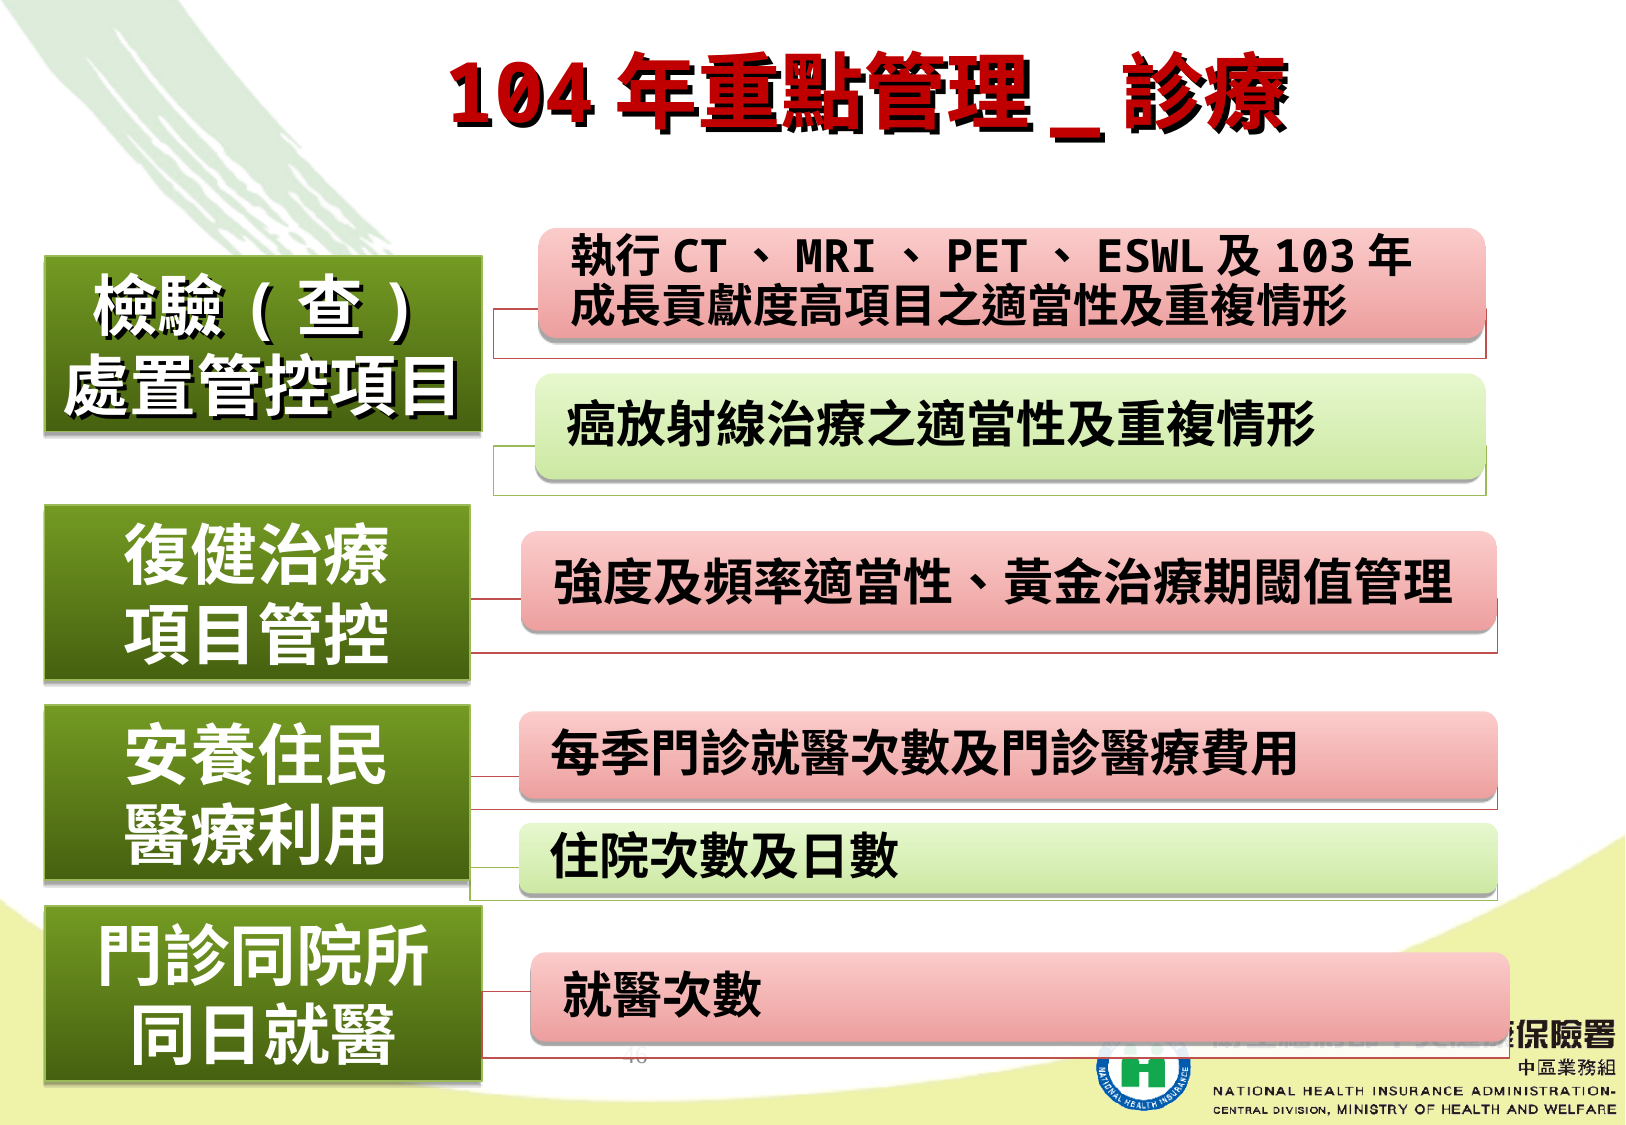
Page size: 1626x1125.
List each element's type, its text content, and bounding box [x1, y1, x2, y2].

text_box 門診同院所 同日就醫 [45, 906, 482, 1081]
text_box [494, 309, 1486, 359]
text_box 復健治療 項目管控 [45, 505, 470, 680]
text_box 檢驗(查)處置管控項目 [45, 256, 482, 431]
text_box 癌放射線治療之適當性及重複情形 [535, 373, 1486, 480]
text_box 每季門診就醫次數及門診醫療費用 [519, 711, 1498, 799]
text_box [470, 868, 1498, 901]
title 104年重點管理_診療 [162, 31, 1569, 148]
text_box 住院次數及日數 [519, 822, 1498, 894]
text_box [494, 446, 1486, 496]
text_box [470, 777, 1498, 810]
text_box [470, 599, 1498, 653]
text_box 強度及頻率適當性、黃金治療期閾值管理 [521, 531, 1497, 631]
text_box 就醫次數 [530, 952, 1510, 1042]
text_box [482, 992, 1510, 1084]
text_box 執行CT、MRI、PET、ESWL及103年成長貢獻度高項目之適當性及重複情形 [538, 227, 1486, 339]
text_box 安養住民 醫療利用 [45, 705, 470, 880]
